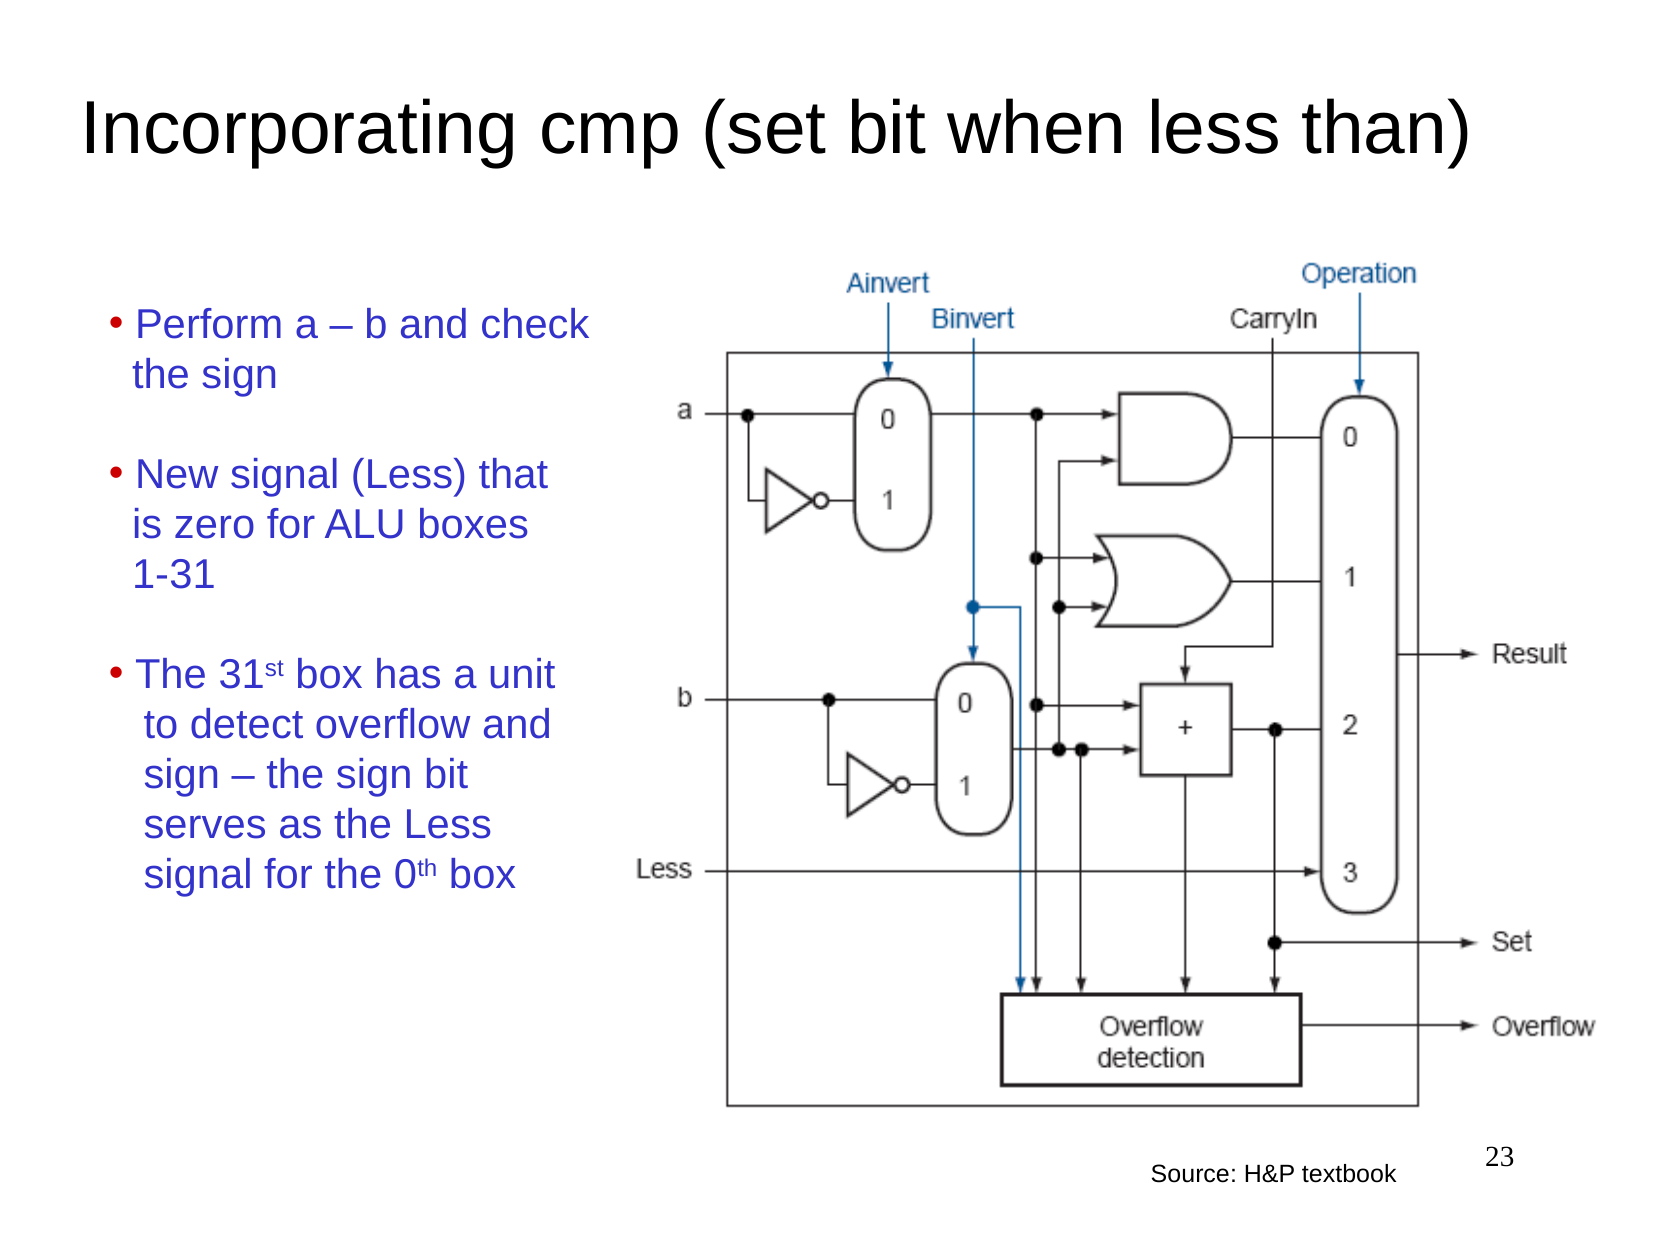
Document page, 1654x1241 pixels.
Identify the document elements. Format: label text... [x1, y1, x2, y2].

text_box Incorporating cmp (set bit when less than) [66, 71, 1489, 177]
picture [620, 234, 1631, 1130]
text_box Source: H&P textbook [1135, 1149, 1413, 1196]
text_box Perform a – b and check the sign New signal (Less) that is zero for ALU boxes 1-31 The 31st box has a unit to detect overflow and sign – the sign bit serves as the Less signal for the 0th box [94, 289, 605, 906]
text_box <number> [1185, 1130, 1530, 1213]
